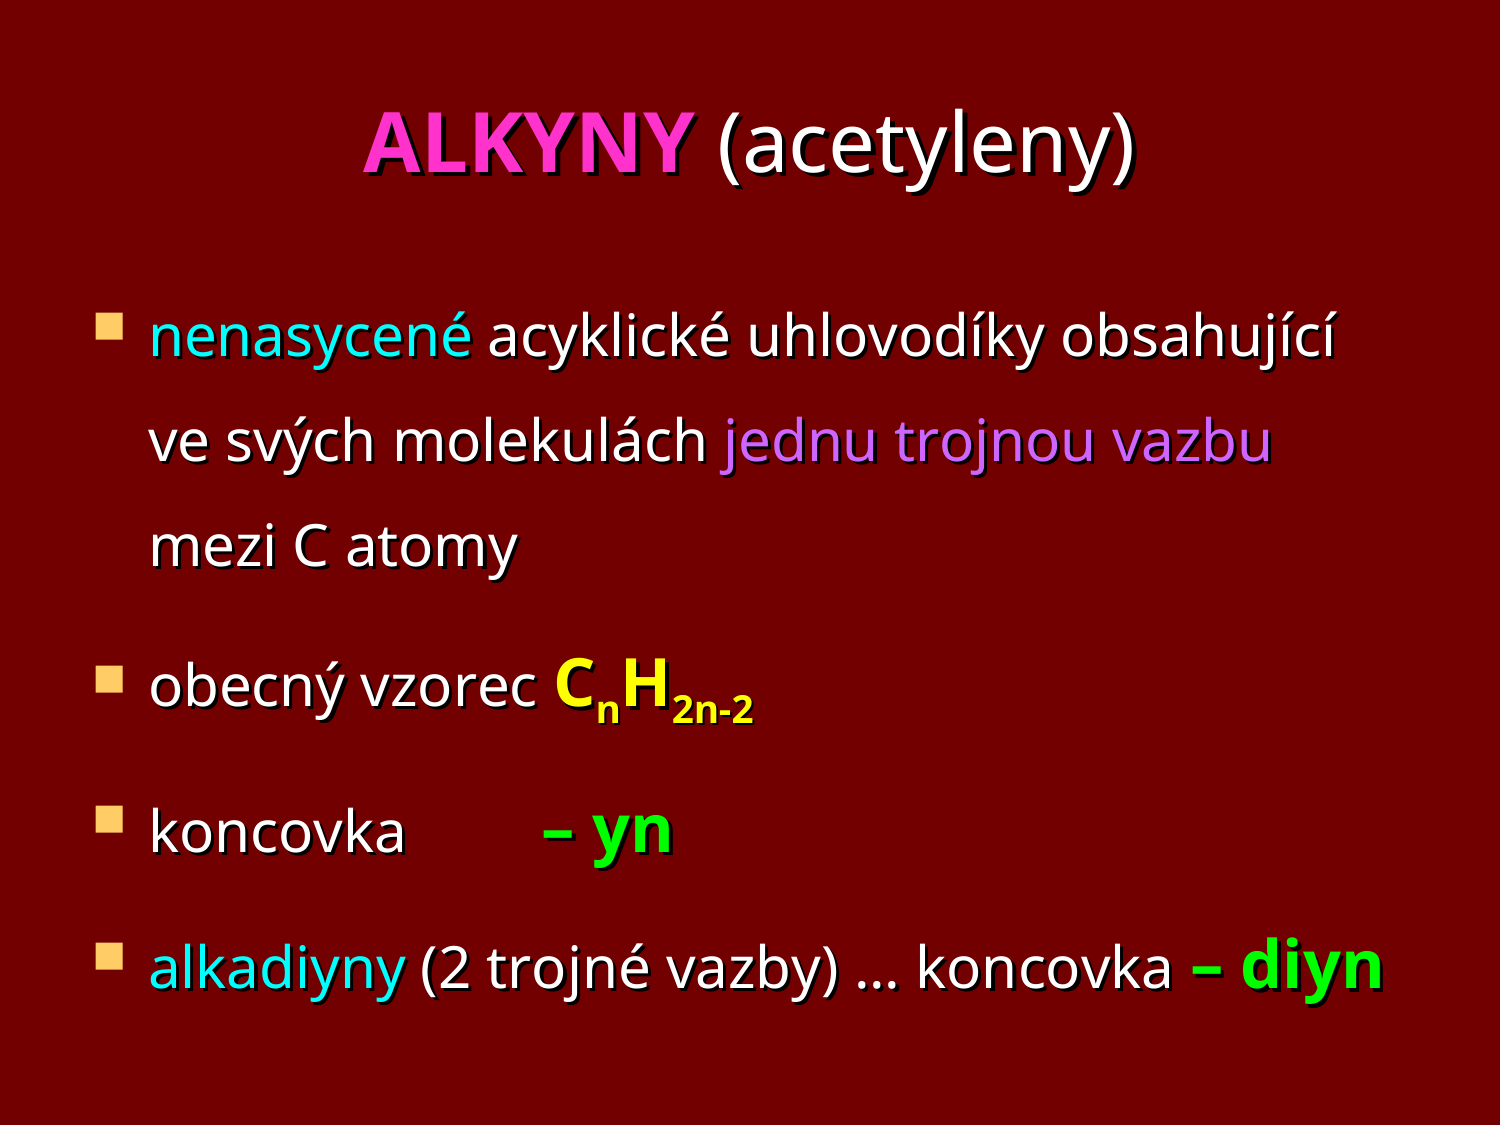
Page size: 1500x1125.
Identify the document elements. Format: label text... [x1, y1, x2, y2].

title ALKYNY (acetyleny) [75, 45, 1426, 233]
list nenasycené acyklické uhlovodíky obsahující ve svých molekulách jednu trojnou vazbu mezi C atomy obecný vzorec CnH2n-2 koncovka – yn alkadiyny (2 trojné vazby) ... koncovka – diyn [76, 255, 1427, 1125]
